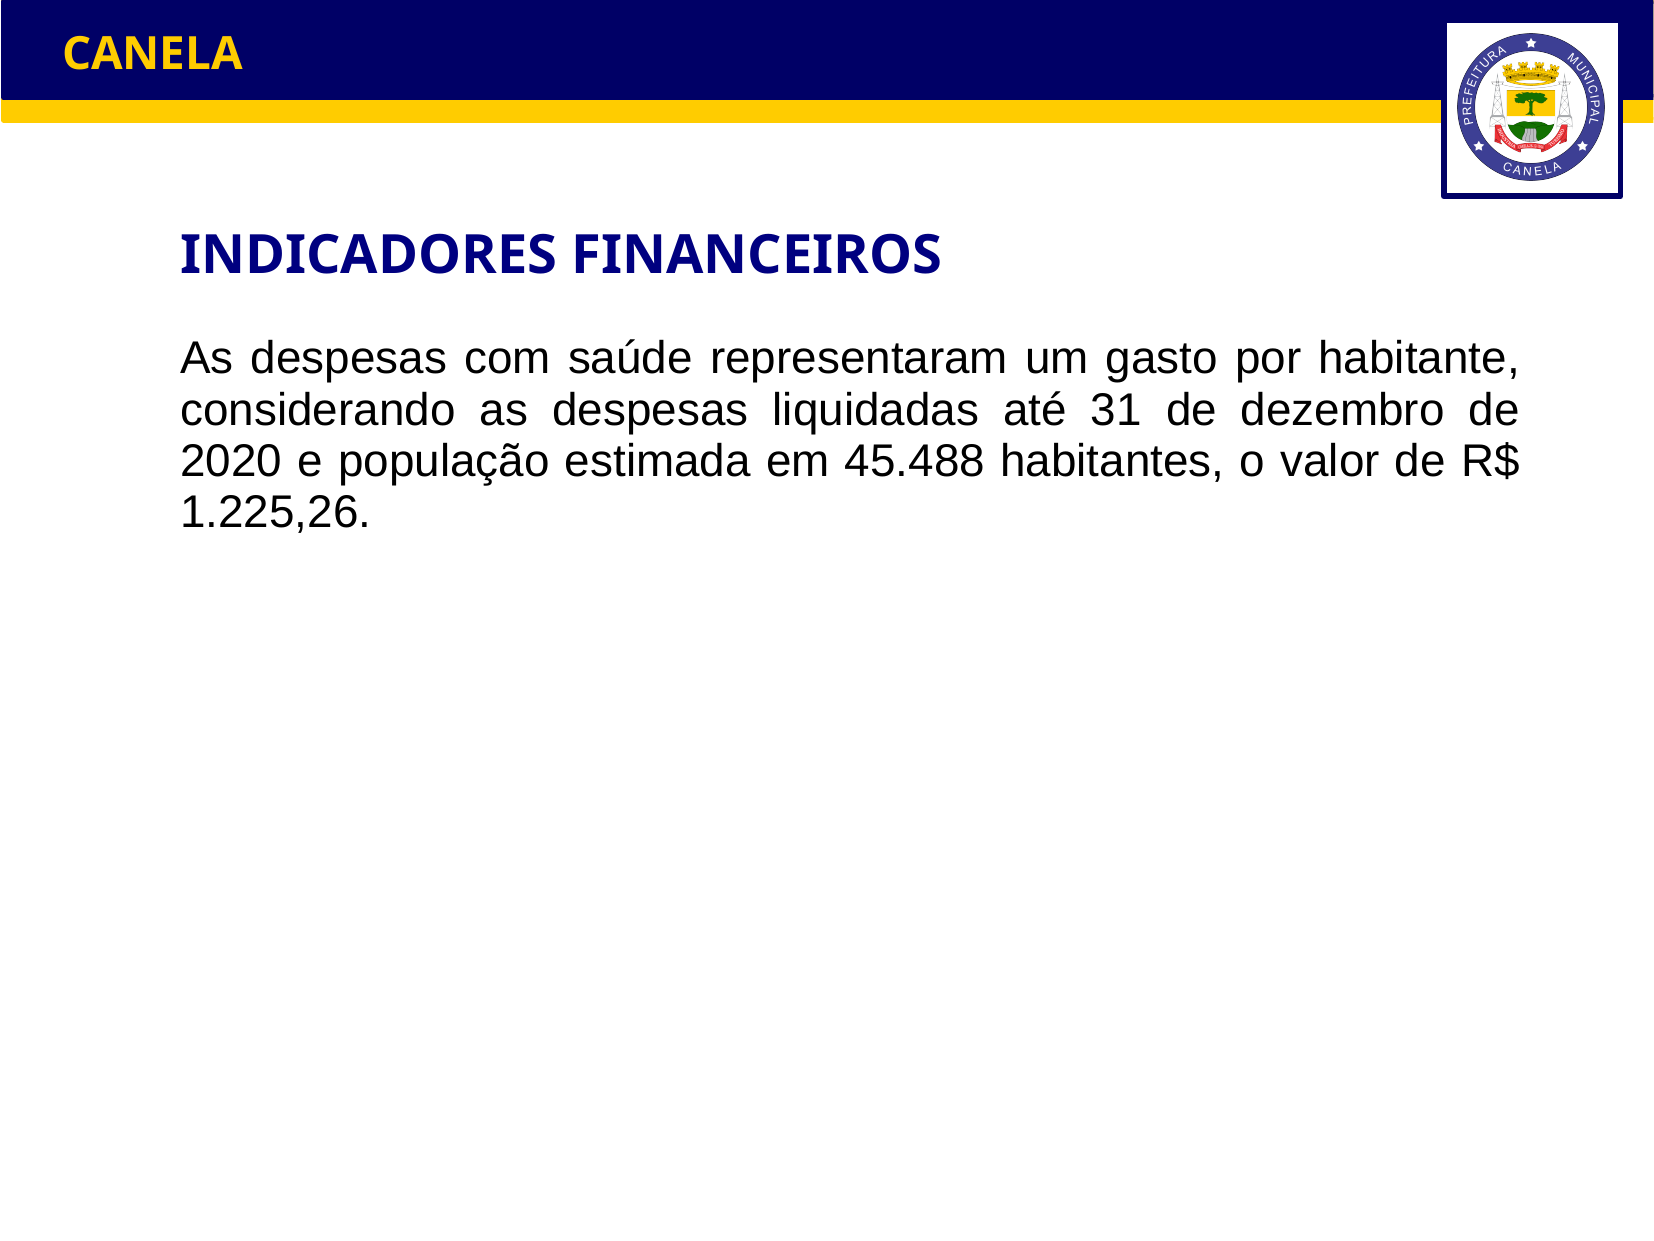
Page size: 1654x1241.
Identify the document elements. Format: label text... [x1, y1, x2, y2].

picture [1457, 33, 1605, 181]
text_box [3, 0, 1654, 197]
text_box CANELA [47, 13, 853, 93]
text_box As despesas com saúde representaram um gasto por habitante, considerando as despesas liquidadas até 31 de dezembro de 2020 e população estimada em 45.488 habitantes, o valor de R$ 1.225,26. [165, 325, 1536, 546]
text_box INDICADORES FINANCEIROS [165, 208, 1441, 325]
